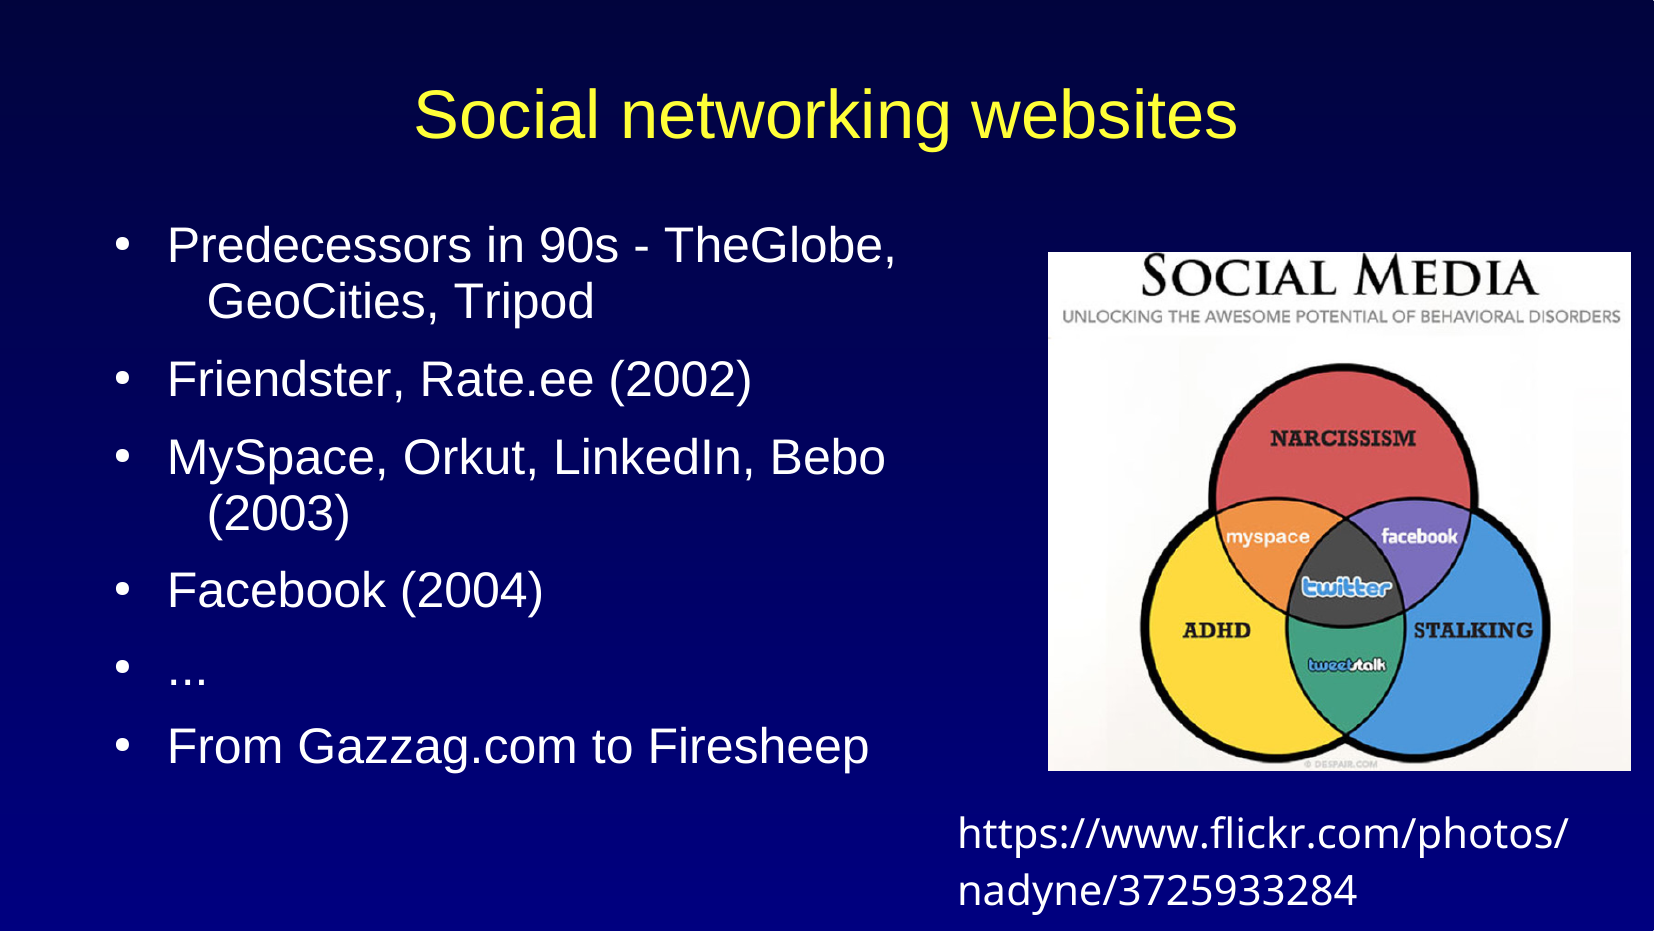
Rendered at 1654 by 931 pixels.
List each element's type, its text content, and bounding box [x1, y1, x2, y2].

picture [1048, 252, 1631, 771]
text_box https://www.flickr.com/photos/nadyne/3725933284 [957, 803, 1654, 901]
title Social networking websites [82, 37, 1571, 193]
list Predecessors in 90s - TheGlobe, GeoCities, Tripod Friendster, Rate.ee (2002) MySpace, Orkut, LinkedIn, Bebo (2003) Facebook (2004) ... From Gazzag.com to Firesheep [82, 217, 984, 775]
